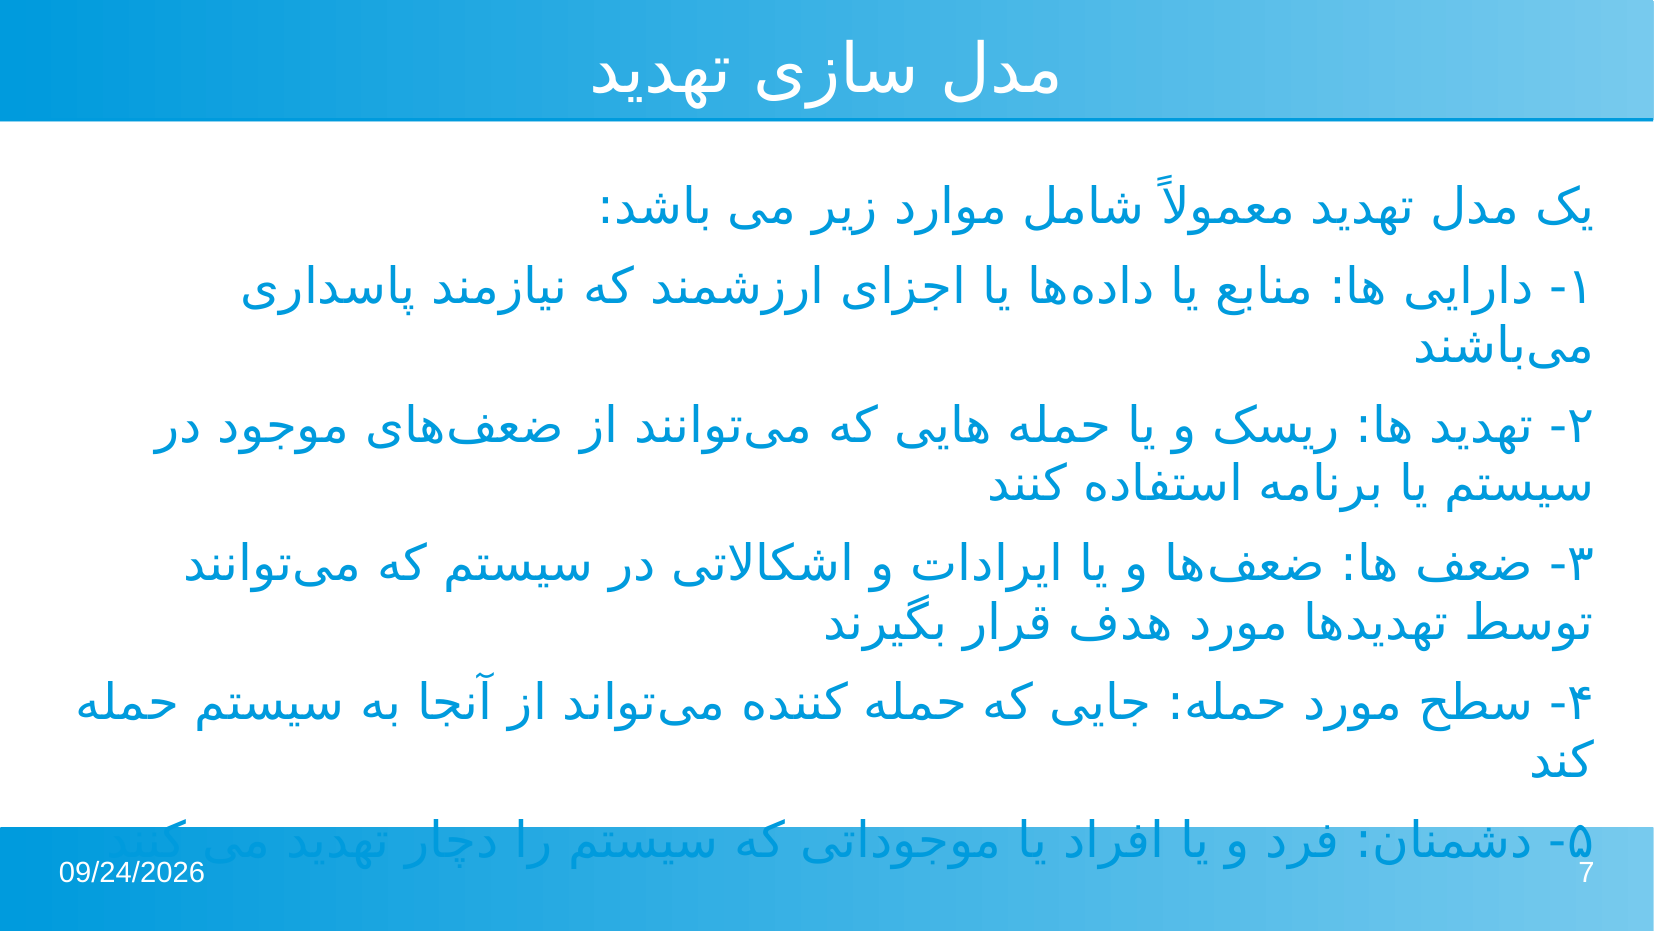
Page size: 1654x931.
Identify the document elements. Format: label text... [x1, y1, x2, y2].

title مدل سازی تهدید [59, 29, 1595, 108]
list یک مدل تهدید معمولاً شامل موارد زیر می باشد: ۱- دارایی ها: منابع یا داده‌ها یا اجزای ارزشمند که نیازمند پاسداری می‌باشند ۲- تهدید ها: ریسک و یا حمله هایی که می‌توانند از ضعف‌های موجود در سیستم یا برنامه استفاده کنند ۳- ضعف ها: ضعف‌ها و یا ایرادات و اشکالاتی در سیستم که می‌توانند توسط تهدیدها مورد هدف قرار بگیرند ۴- سطح مورد حمله: جایی که حمله کننده می‌تواند از آنجا به سیستم حمله کند ۵- دشمنان: فرد و یا افراد یا موجوداتی که سیستم را دچار تهدید می کنند [59, 177, 1595, 768]
